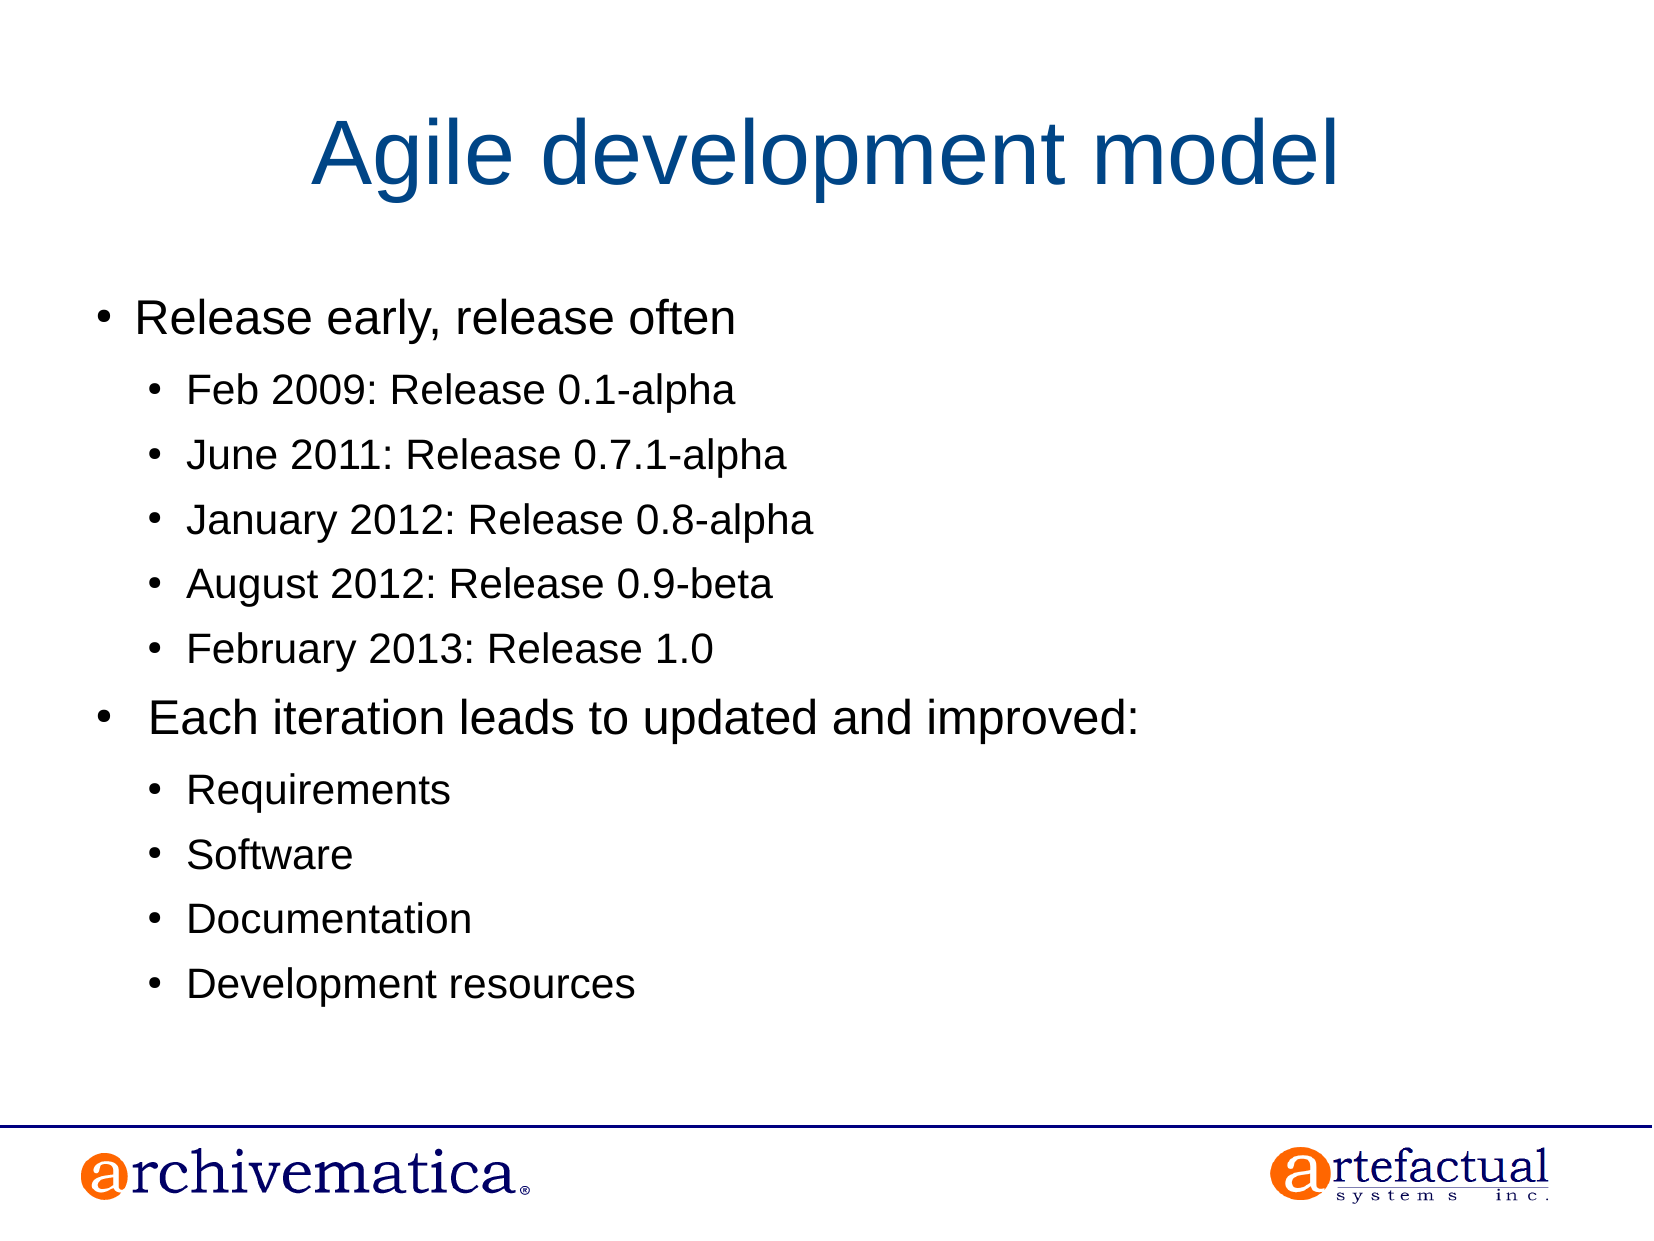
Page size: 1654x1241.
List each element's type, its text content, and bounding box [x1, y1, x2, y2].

list Release early, release often Feb 2009: Release 0.1-alpha June 2011: Release 0.7.1-alpha January 2012: Release 0.8-alpha August 2012: Release 0.9-beta February 2013: Release 1.0 Each iteration leads to updated and improved: Requirements Software Documentation Development resources [82, 290, 1571, 1010]
title Agile development model [82, 49, 1571, 257]
picture [81, 1133, 531, 1216]
picture [1263, 1139, 1560, 1211]
